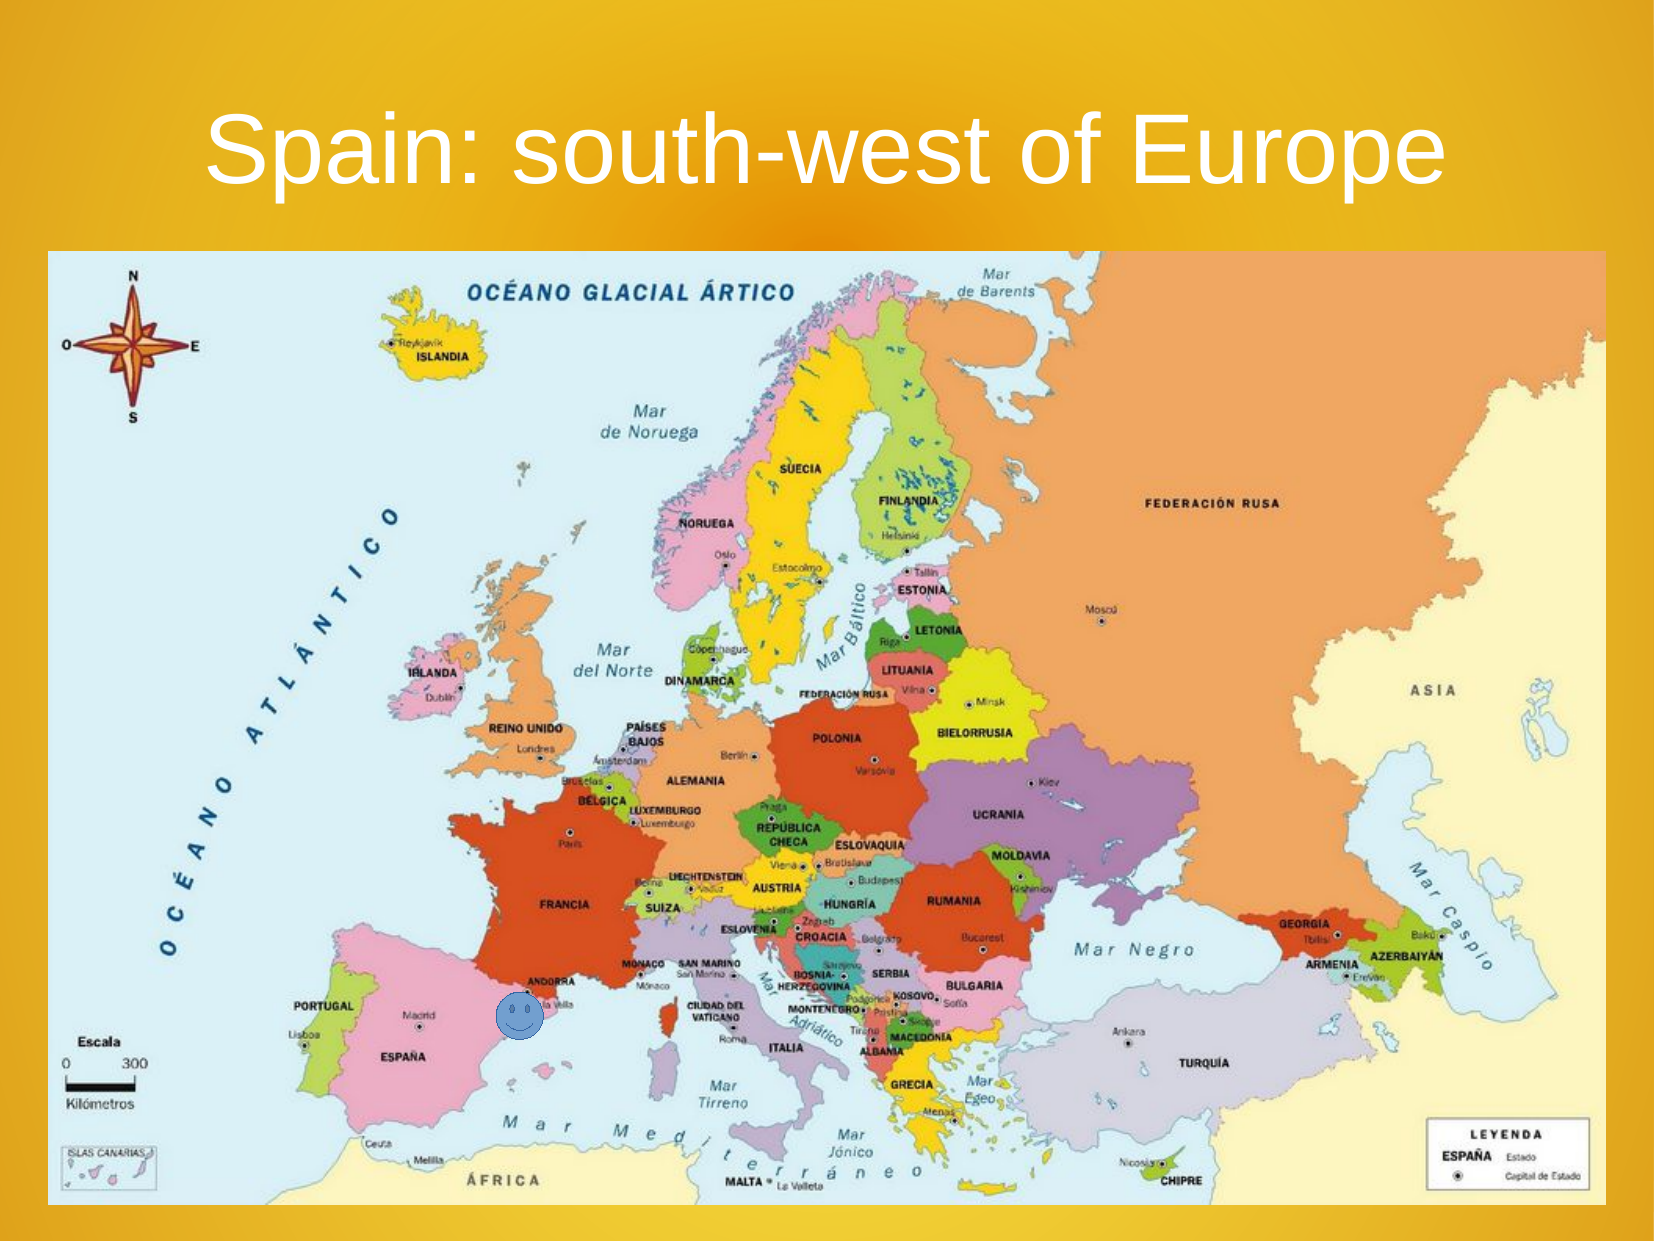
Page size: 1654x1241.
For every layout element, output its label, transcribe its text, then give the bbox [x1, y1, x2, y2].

title Spain: south-west of Europe [82, 47, 1571, 251]
picture [48, 251, 1606, 1205]
text_box [496, 992, 544, 1040]
